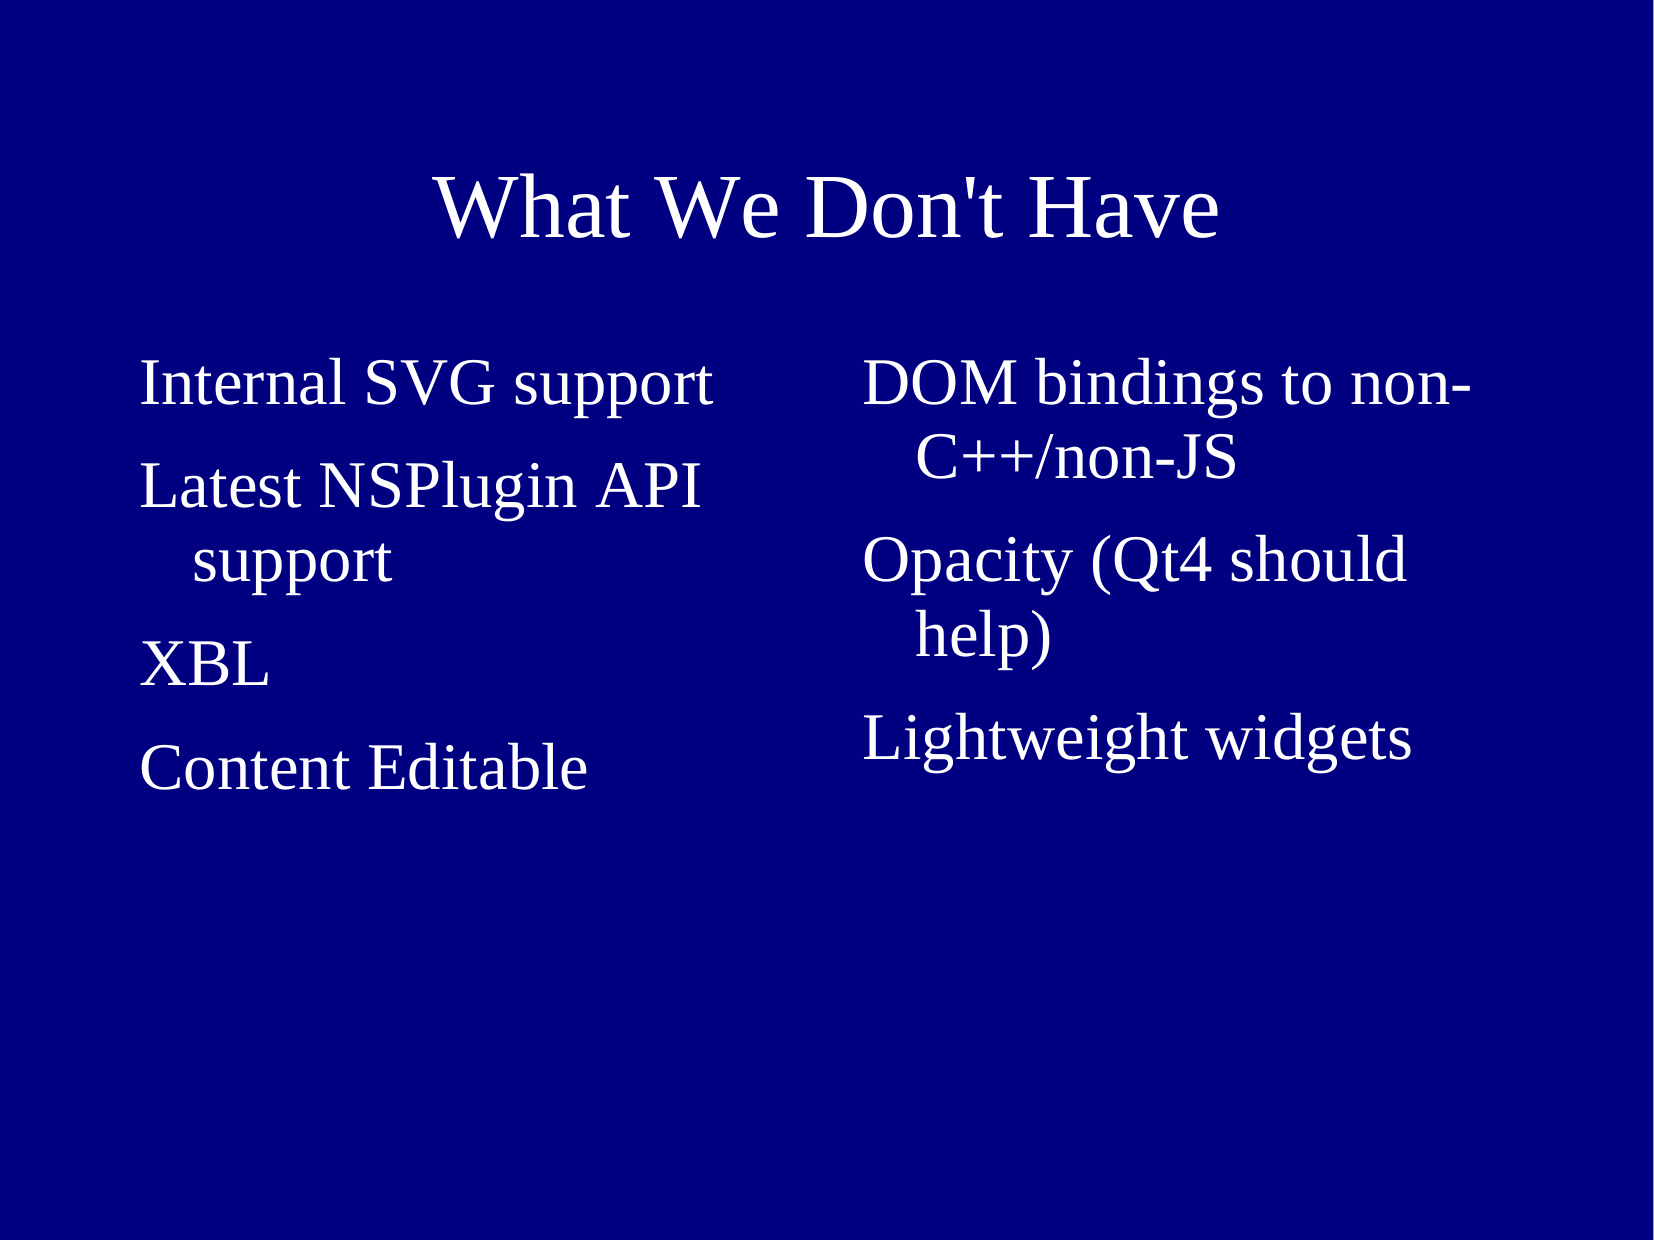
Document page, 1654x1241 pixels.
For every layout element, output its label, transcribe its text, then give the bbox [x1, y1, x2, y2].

list DOM bindings to non-C++/non-JS Opacity (Qt4 should help) Lightweight widgets [844, 344, 1534, 1127]
title What We Don't Have [121, 102, 1534, 311]
list Internal SVG support Latest NSPlugin API support XBL Content Editable [121, 344, 811, 1127]
